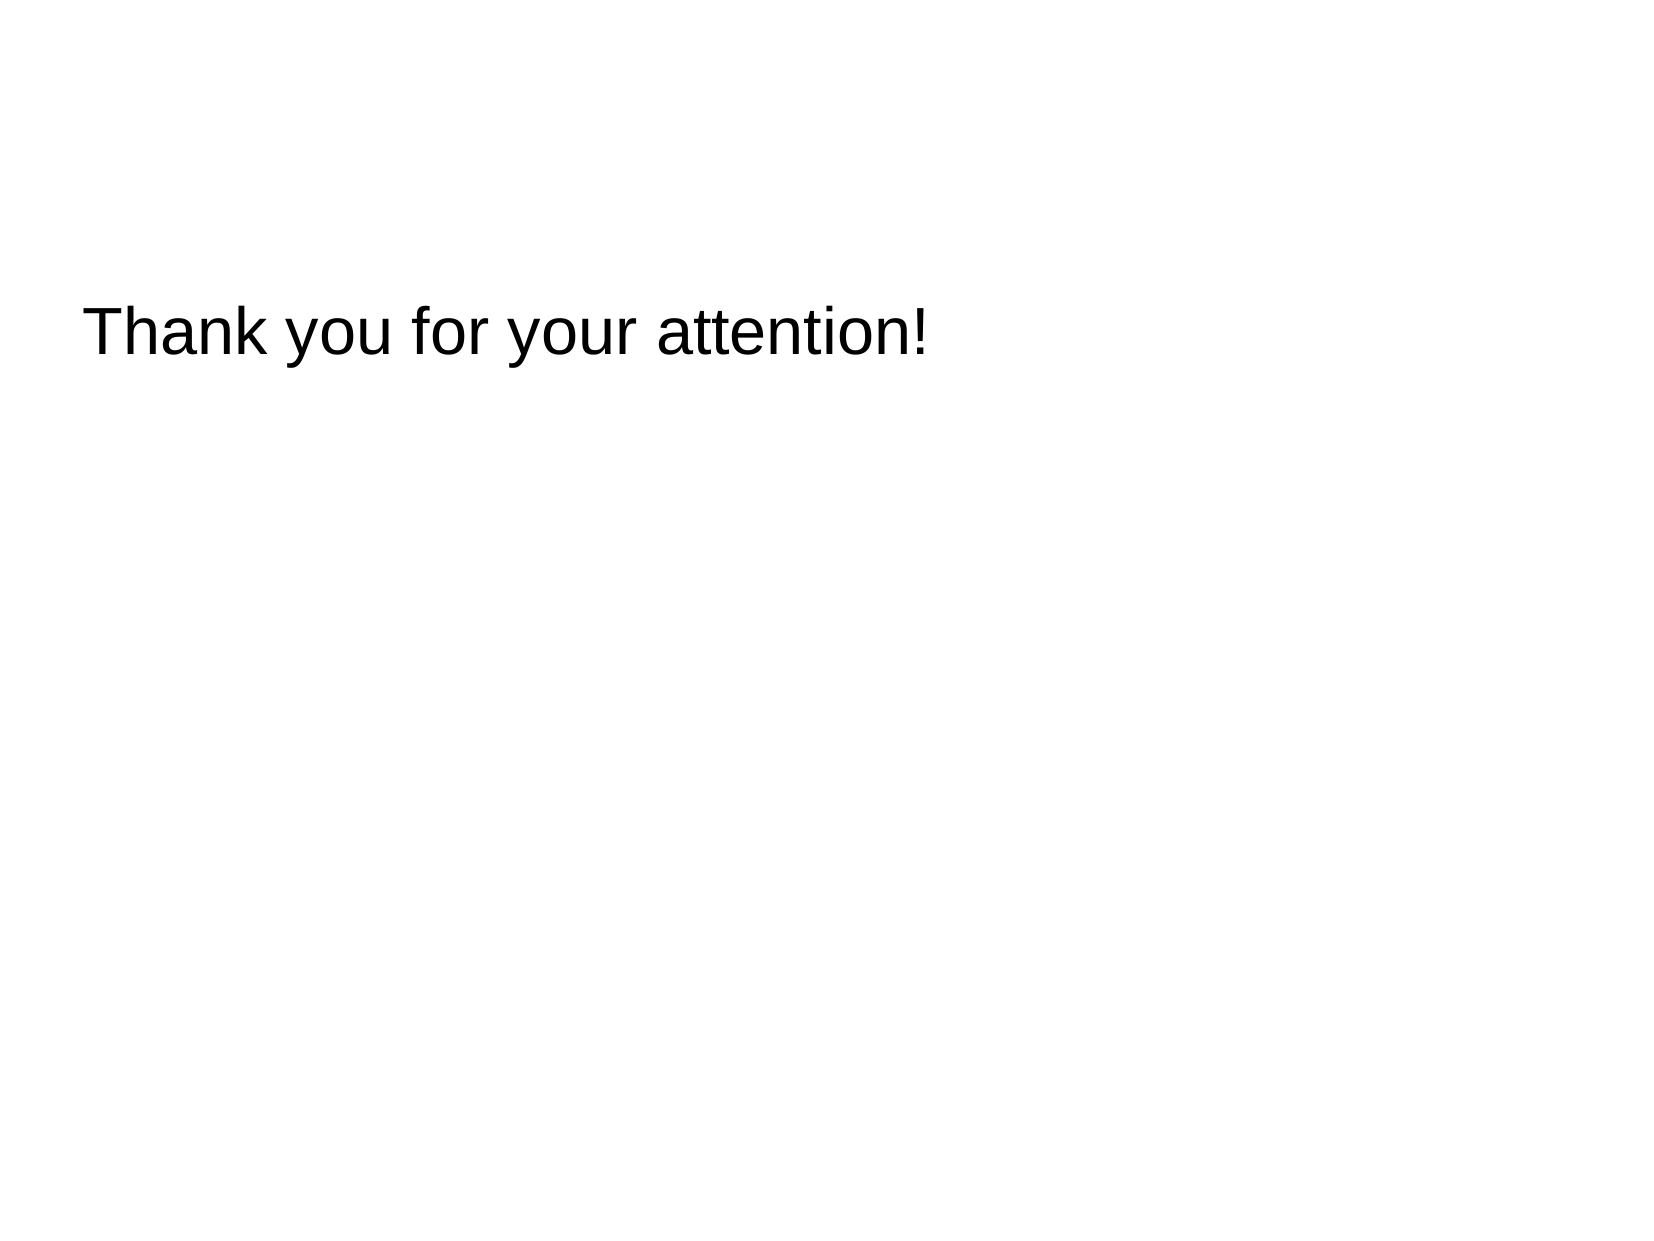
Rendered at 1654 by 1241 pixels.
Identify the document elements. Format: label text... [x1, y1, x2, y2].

list Thank you for your attention! [82, 290, 1571, 1014]
